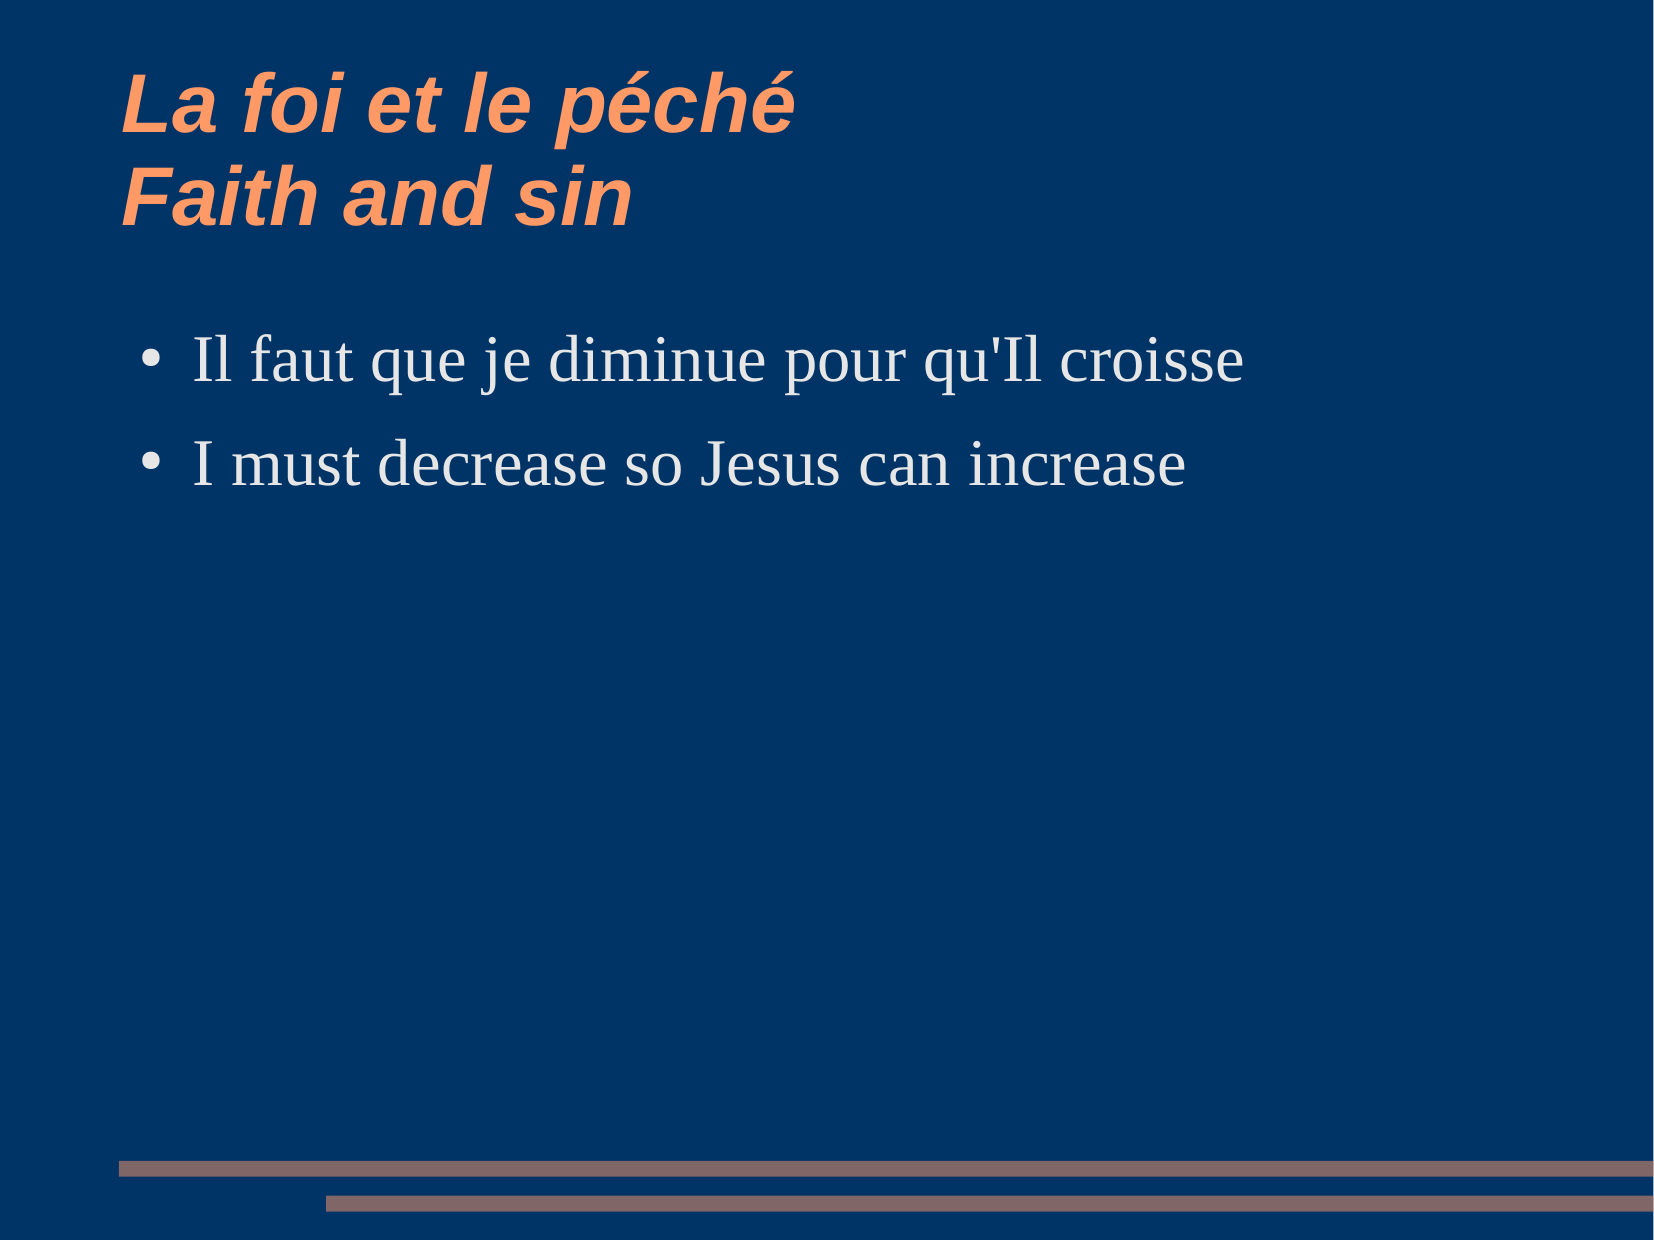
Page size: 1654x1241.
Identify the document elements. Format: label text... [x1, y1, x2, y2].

title La foi et le péché Faith and sin [121, 46, 1534, 254]
list Il faut que je diminue pour qu'Il croisse I must decrease so Jesus can increase [121, 322, 1561, 1132]
